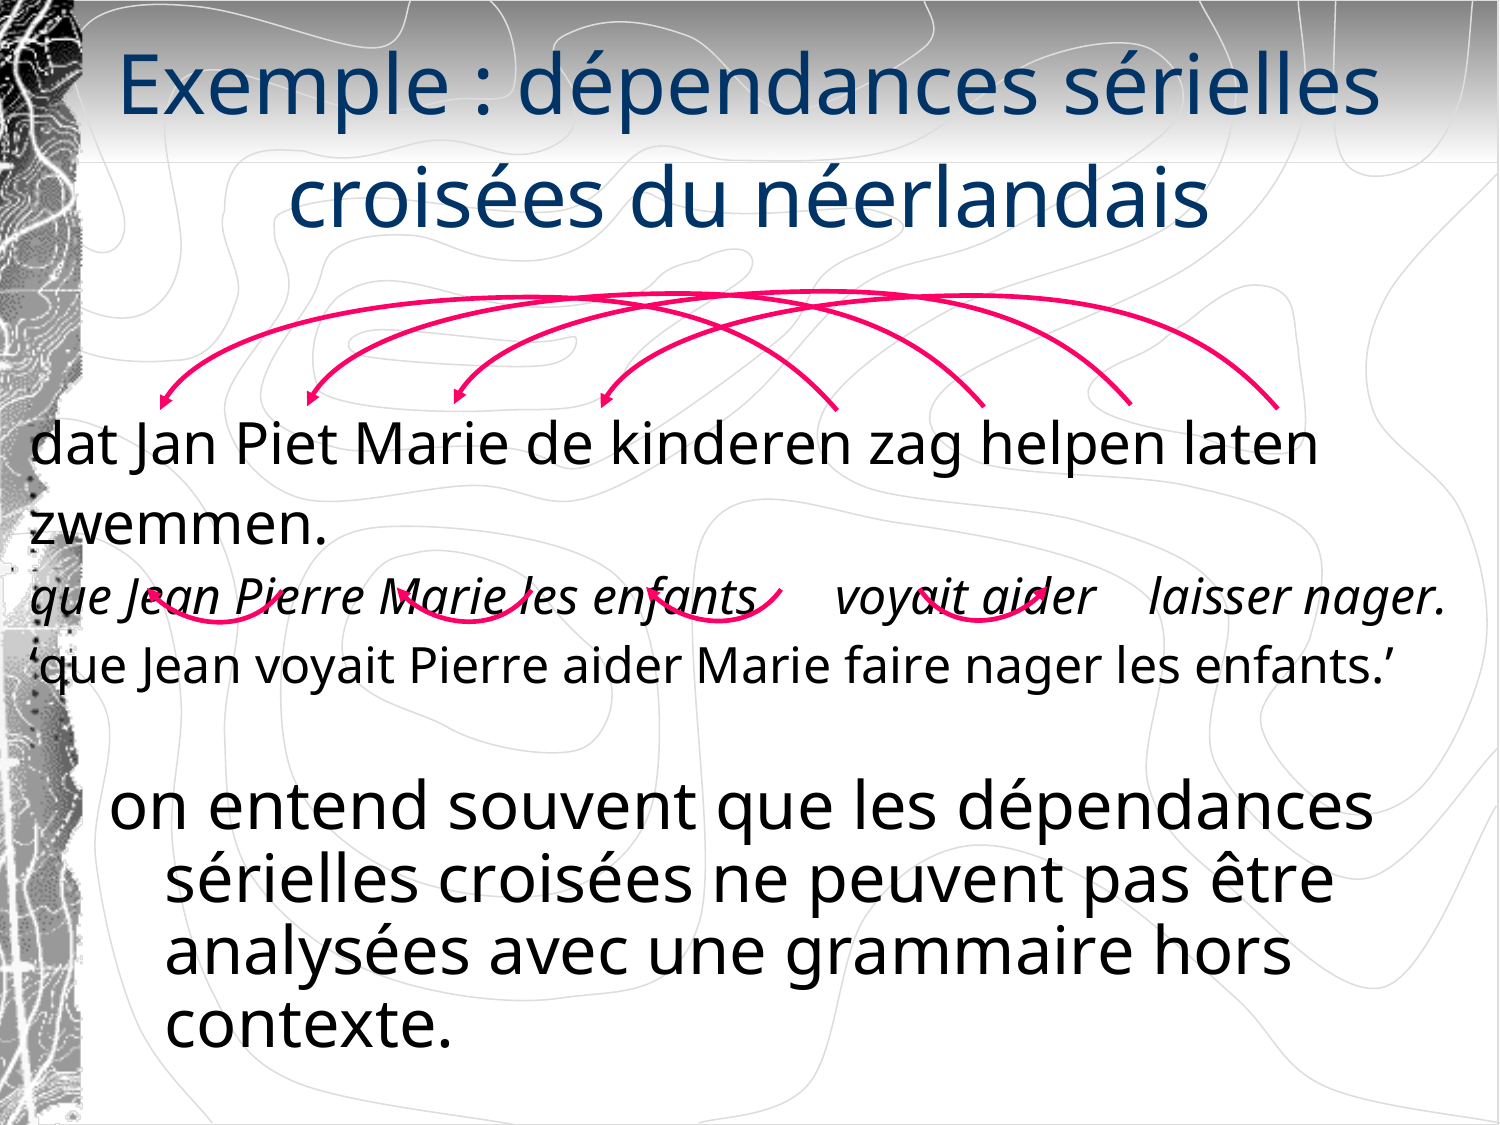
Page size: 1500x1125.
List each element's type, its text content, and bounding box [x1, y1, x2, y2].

title Exemple : dépendances sérielles croisées du néerlandais [75, 31, 1426, 247]
list on entend souvent que les dépendances sérielles croisées ne peuvent pas être analysées avec une grammaire hors contexte. [93, 763, 1426, 1005]
text_box dat Jan Piet Marie de kinderen zag helpen laten zwemmen. que Jean Pierre Marie les enfants voyait aider laisser nager. ‘que Jean voyait Pierre aider Marie faire nager les enfants.’ [29, 402, 1500, 698]
